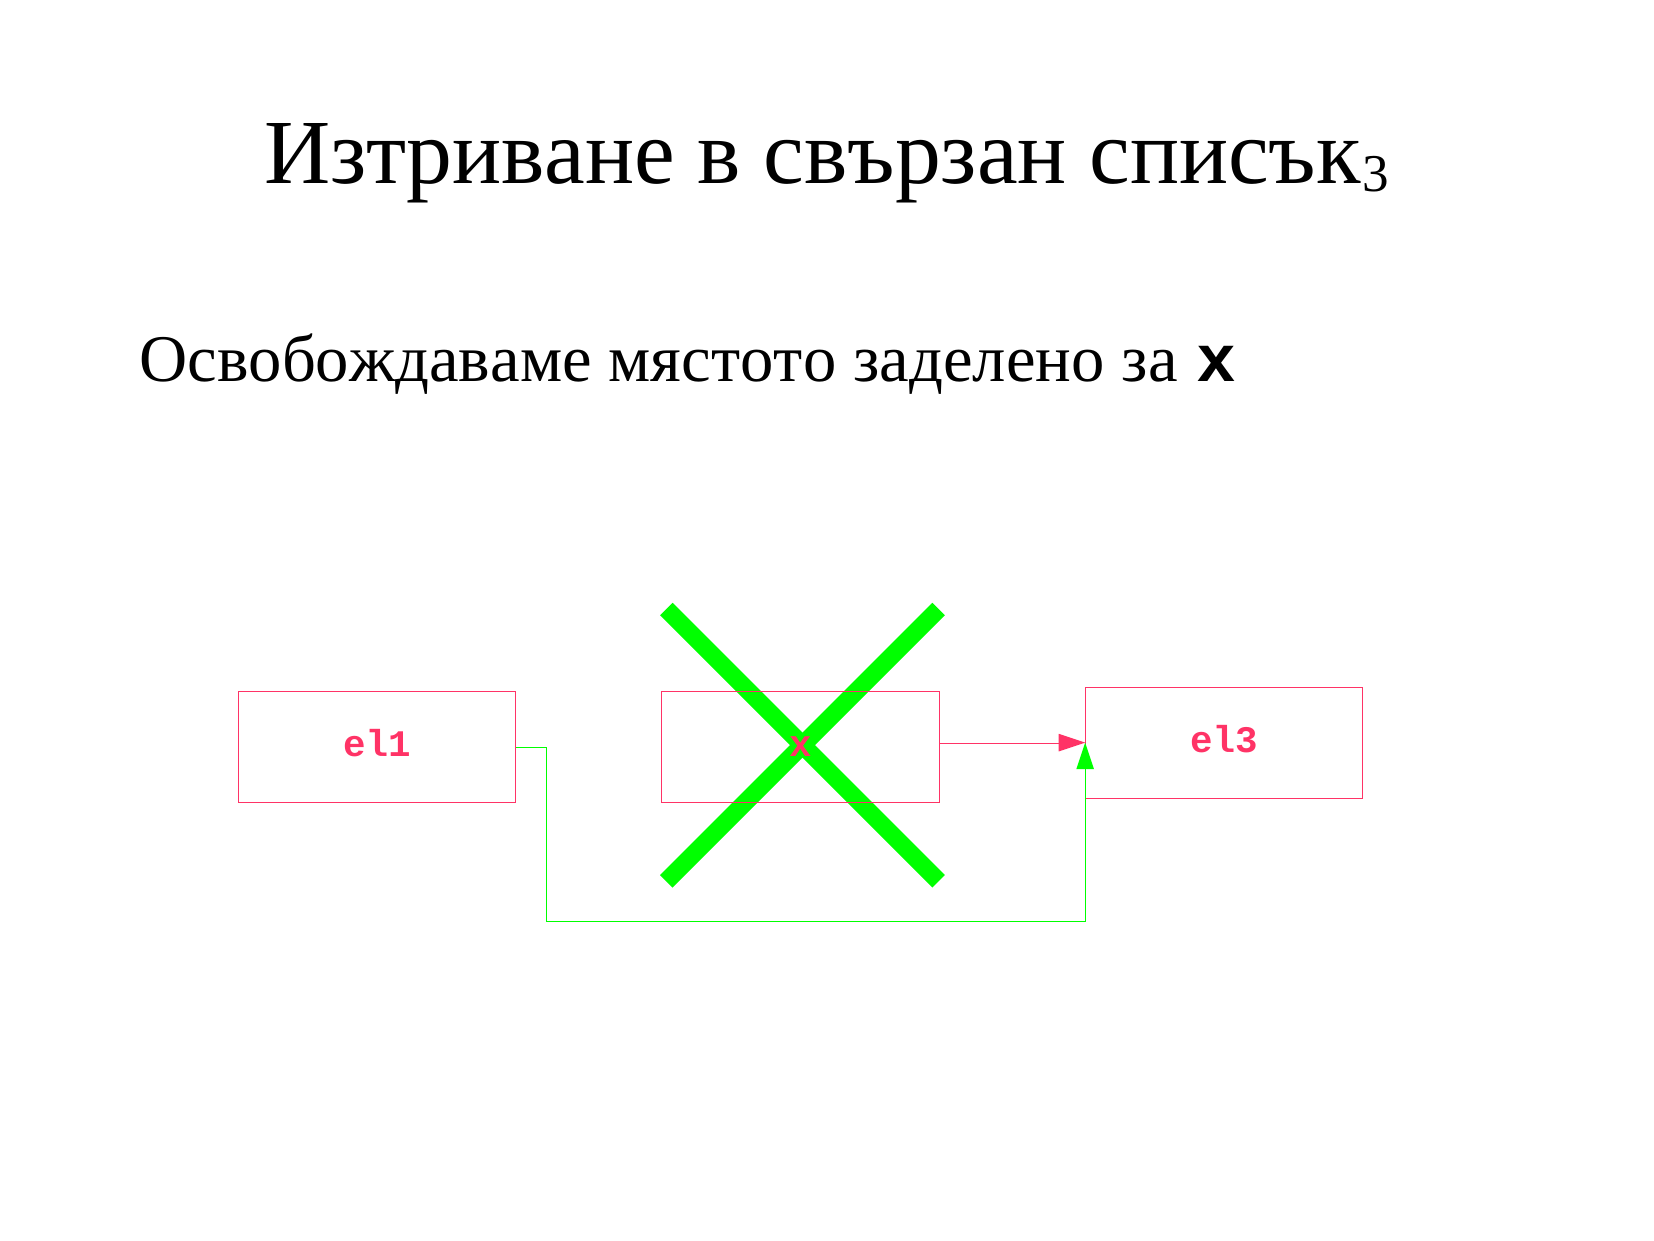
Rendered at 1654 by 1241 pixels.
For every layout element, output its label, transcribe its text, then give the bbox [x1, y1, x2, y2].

text_box x [661, 691, 940, 803]
text_box el1 [238, 691, 516, 803]
text_box el3 [1085, 687, 1363, 799]
list Освобождаваме мястото заделено за x [121, 322, 1561, 1133]
title Изтриване в свързан списък3 [82, 49, 1571, 257]
